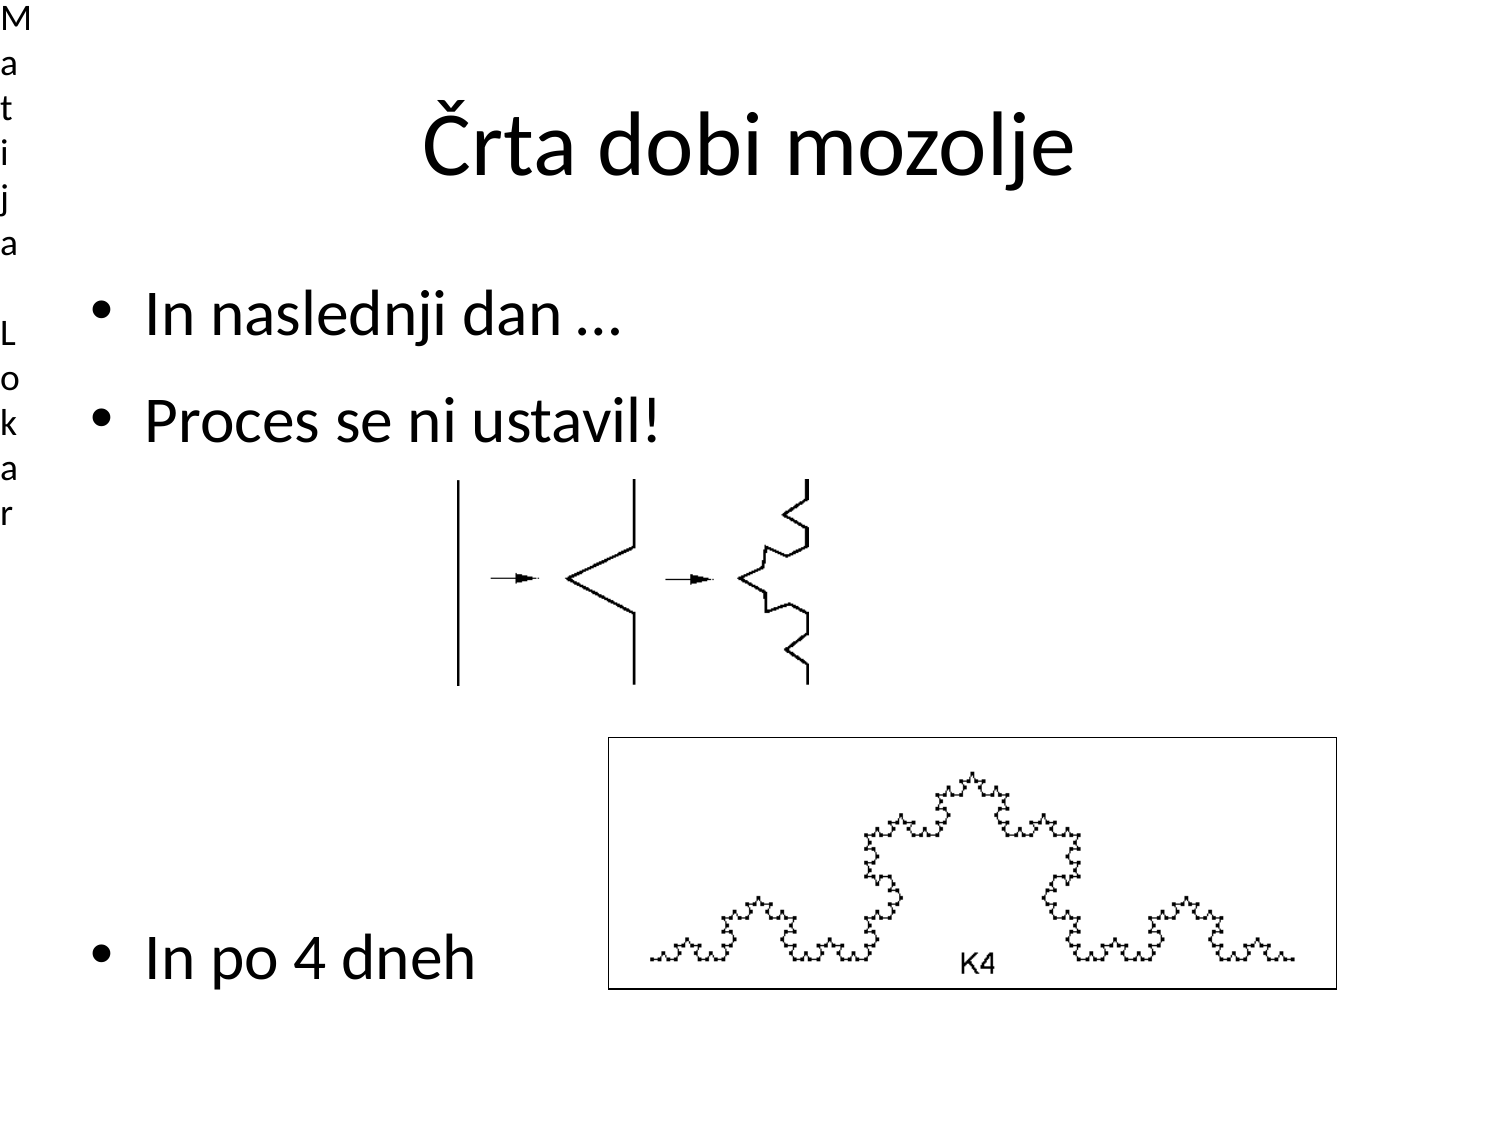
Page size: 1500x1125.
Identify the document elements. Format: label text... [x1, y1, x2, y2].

picture [609, 738, 1336, 989]
picture [457, 479, 809, 686]
title Črta dobi mozolje [75, 45, 1425, 233]
list In naslednji dan … Proces se ni ustavil! In po 4 dneh [75, 262, 1425, 1005]
